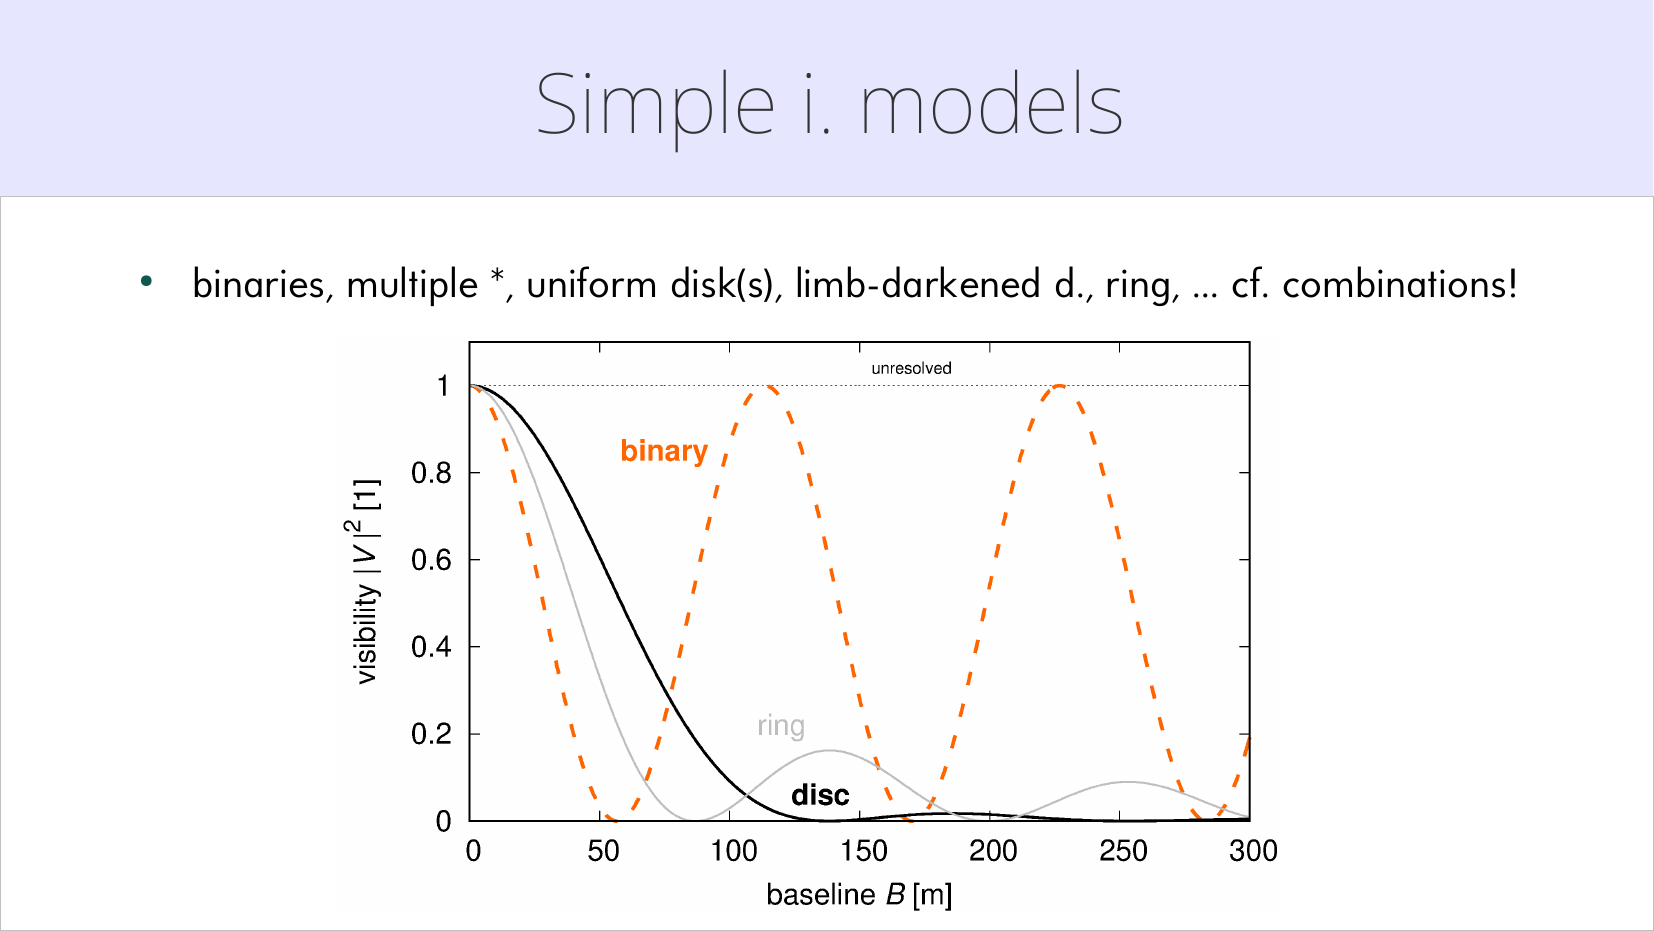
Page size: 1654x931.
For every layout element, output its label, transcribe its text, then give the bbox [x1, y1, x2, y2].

title Simple i. models [124, 23, 1537, 179]
picture [337, 337, 1278, 912]
list binaries, multiple *, uniform disk(s), limb-darkened d., ring, ... cf. combinations! [121, 258, 1613, 798]
